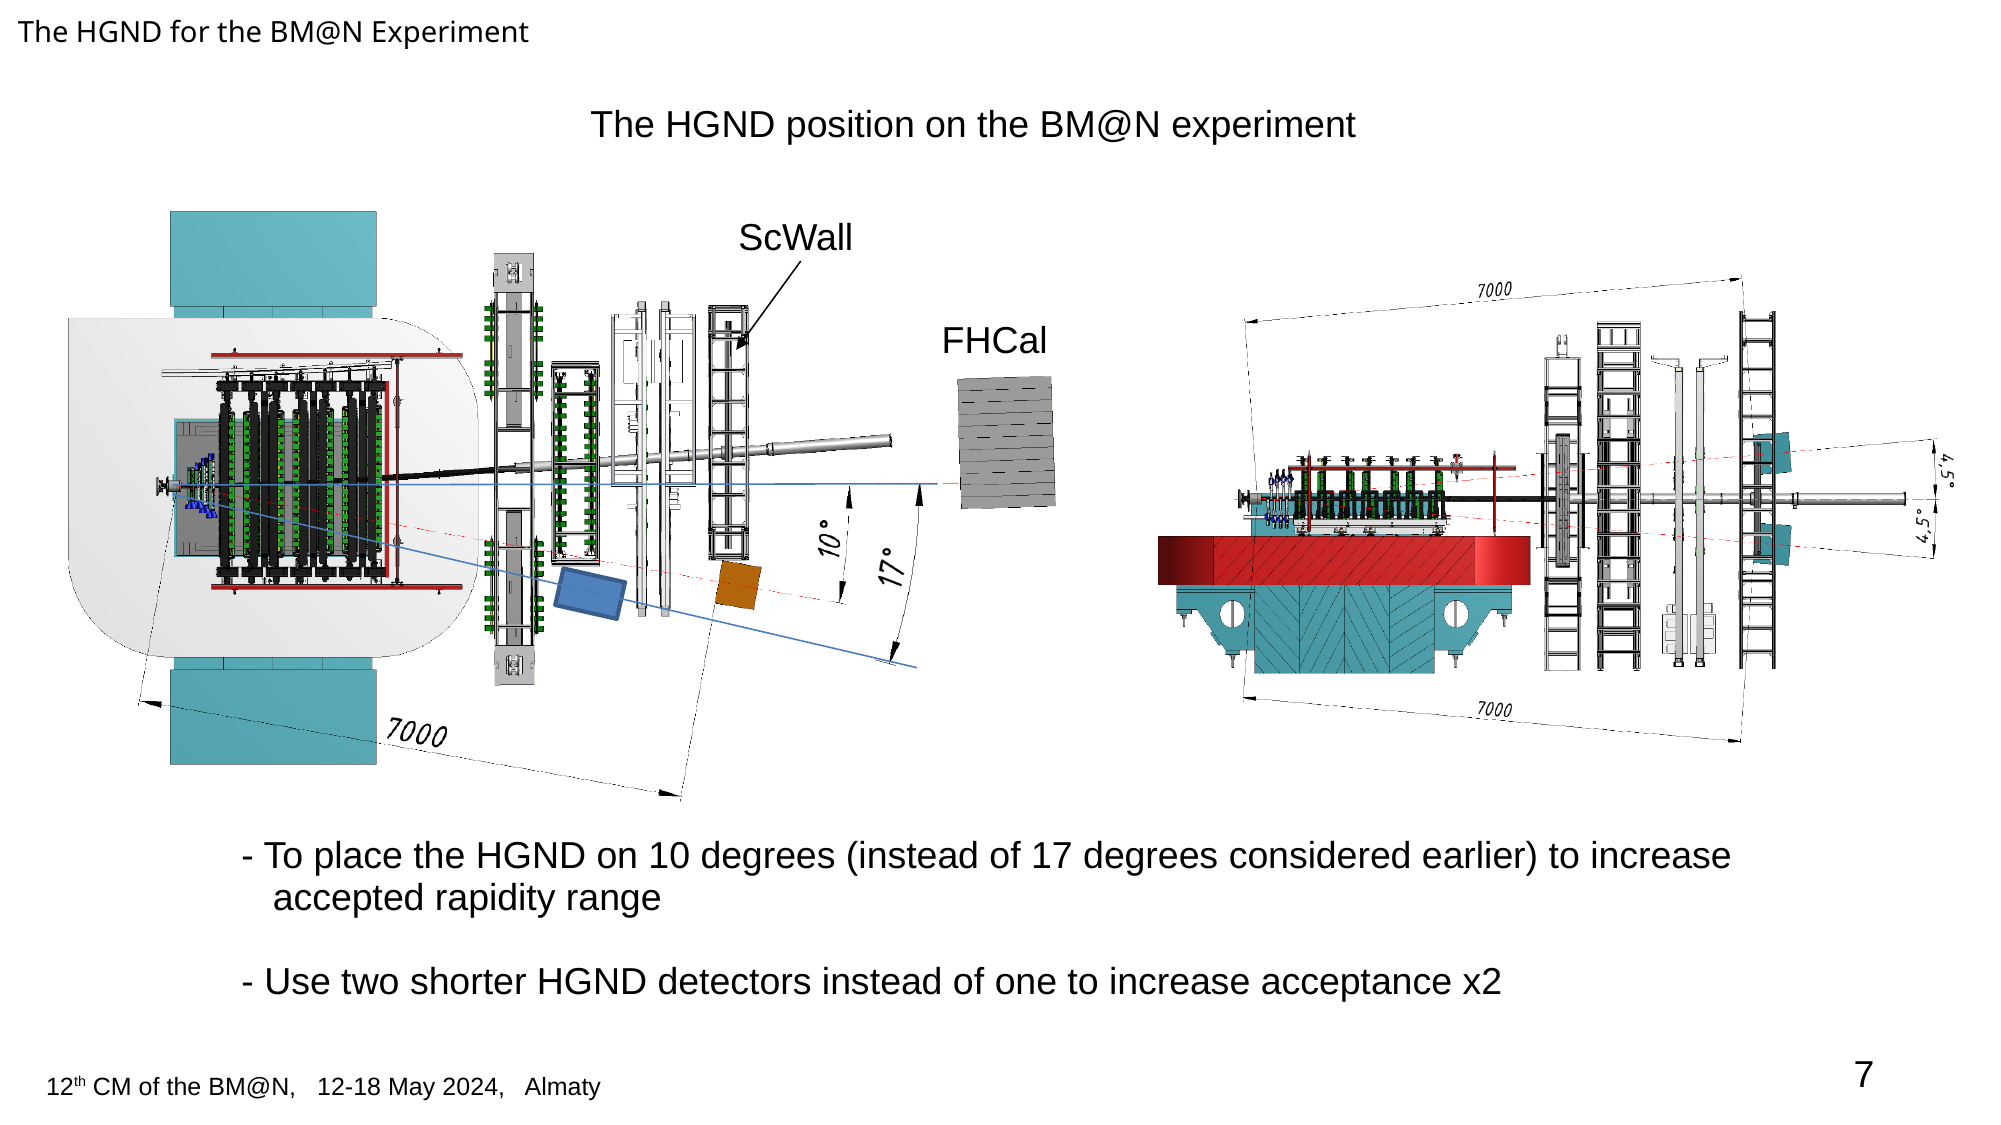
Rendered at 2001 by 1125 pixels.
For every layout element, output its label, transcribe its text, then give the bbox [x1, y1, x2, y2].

picture [1131, 247, 1957, 774]
text_box <номер> [1847, 1046, 2001, 1116]
text_box The HGND position on the BM@N experiment [575, 96, 1375, 160]
text_box The HGND for the BM@N Experiment [3, 4, 560, 60]
text_box 12th CM of the BM@N, 12-18 May 2024, Almaty [31, 1065, 629, 1111]
text_box - To place the HGND on 10 degrees (instead of 17 degrees considered earlier) to increase accepted rapidity range - Use two shorter HGND detectors instead of one to increase acceptance x2 [226, 827, 1748, 1011]
picture [30, 190, 1107, 901]
